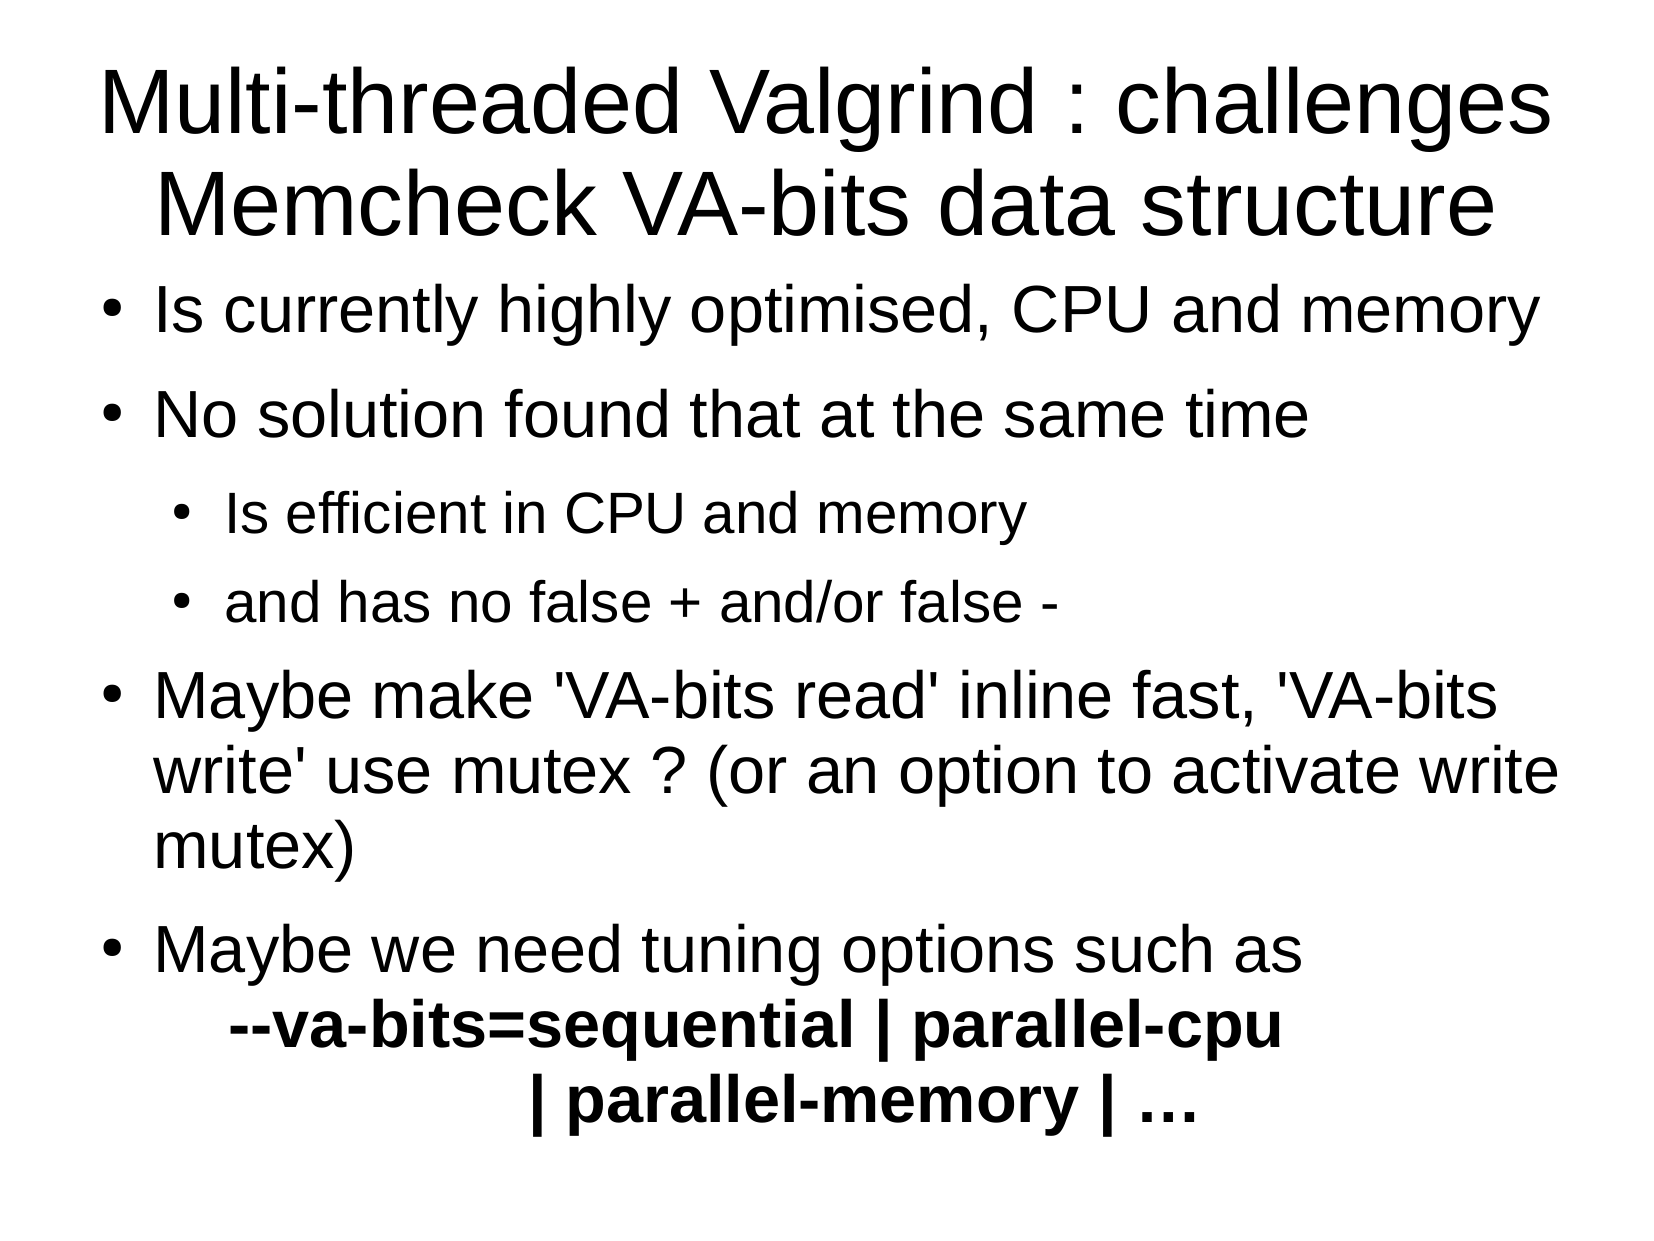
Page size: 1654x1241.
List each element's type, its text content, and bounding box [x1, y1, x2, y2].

title Multi-threaded Valgrind : challenges Memcheck VA-bits data structure [82, 49, 1571, 257]
list Is currently highly optimised, CPU and memory No solution found that at the same time Is efficient in CPU and memory and has no false + and/or false - Maybe make 'VA-bits read' inline fast, 'VA-bits write' use mutex ? (or an option to activate write mutex) Maybe we need tuning options such as --va-bits=sequential | parallel-cpu | parallel-memory | … [82, 272, 1571, 1212]
